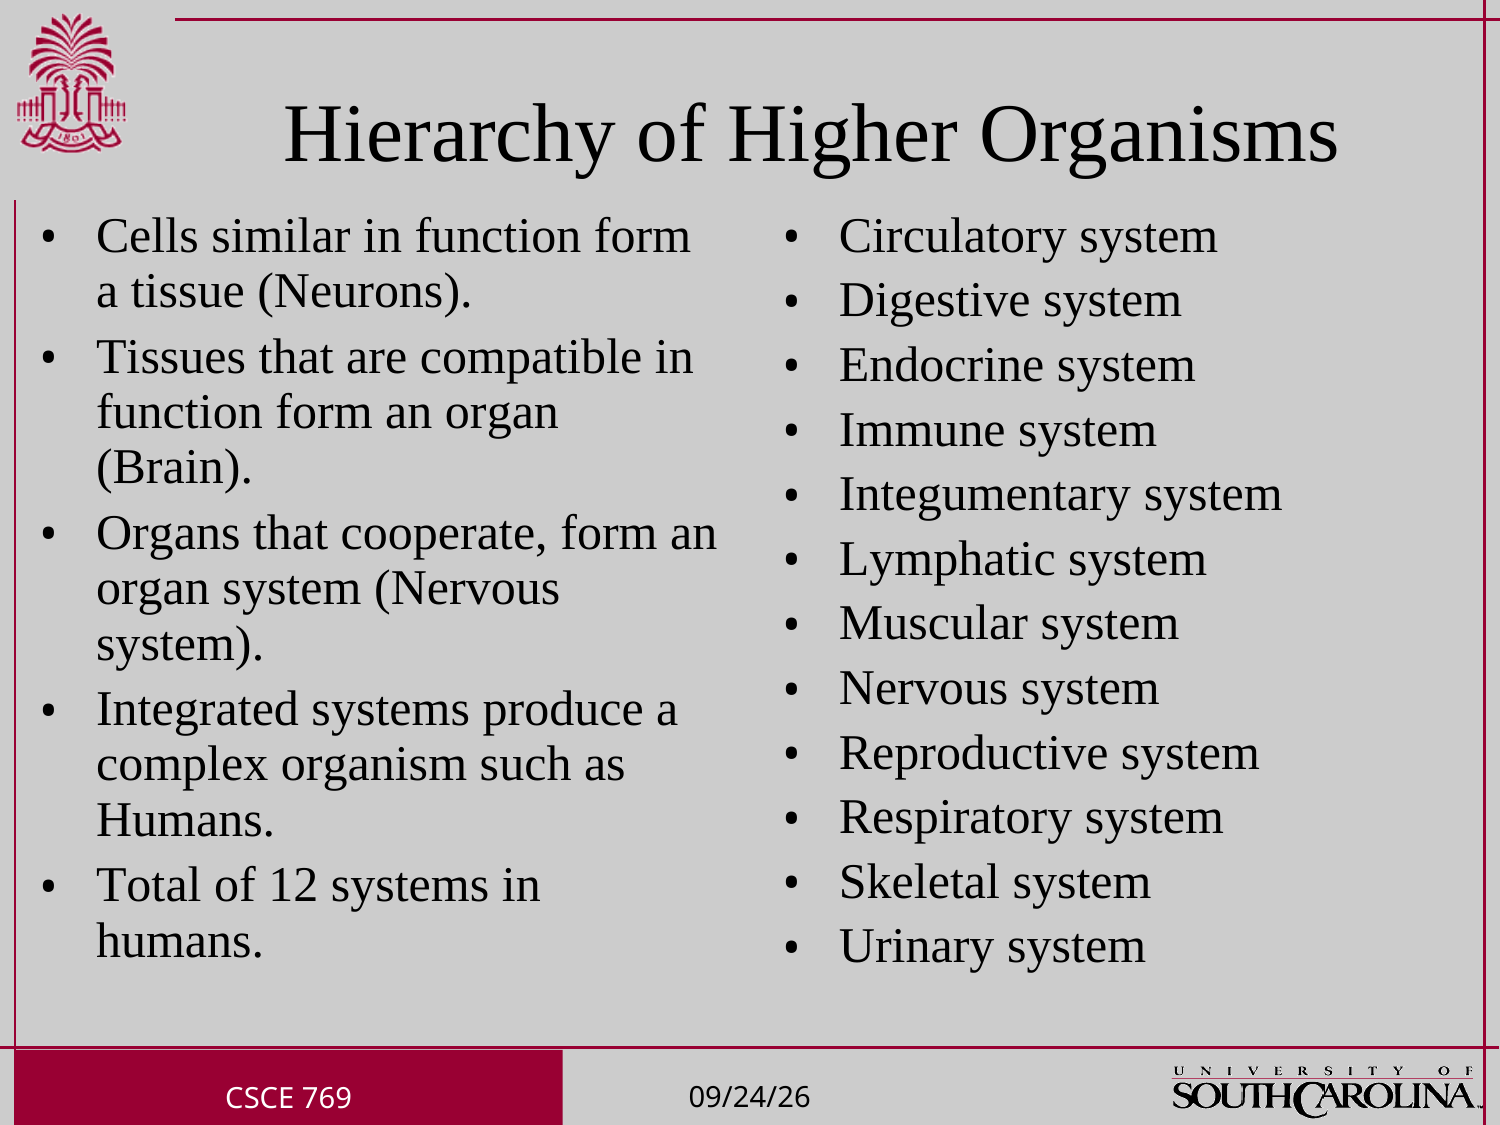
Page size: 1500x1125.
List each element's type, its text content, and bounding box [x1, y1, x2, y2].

title Hierarchy of Higher Organisms [174, 9, 1450, 188]
picture [12, 12, 131, 155]
picture [1162, 1049, 1483, 1125]
list Circulatory system Digestive system Endocrine system Immune system Integumentary system Lymphatic system Muscular system Nervous system Reproductive system Respiratory system Skeletal system Urinary system [767, 200, 1476, 1028]
list Cells similar in function form a tissue (Neurons). Tissues that are compatible in function form an organ (Brain). Organs that cooperate, form an organ system (Nervous system). Integrated systems produce a complex organism such as Humans. Total of 12 systems in humans. [24, 200, 733, 1028]
